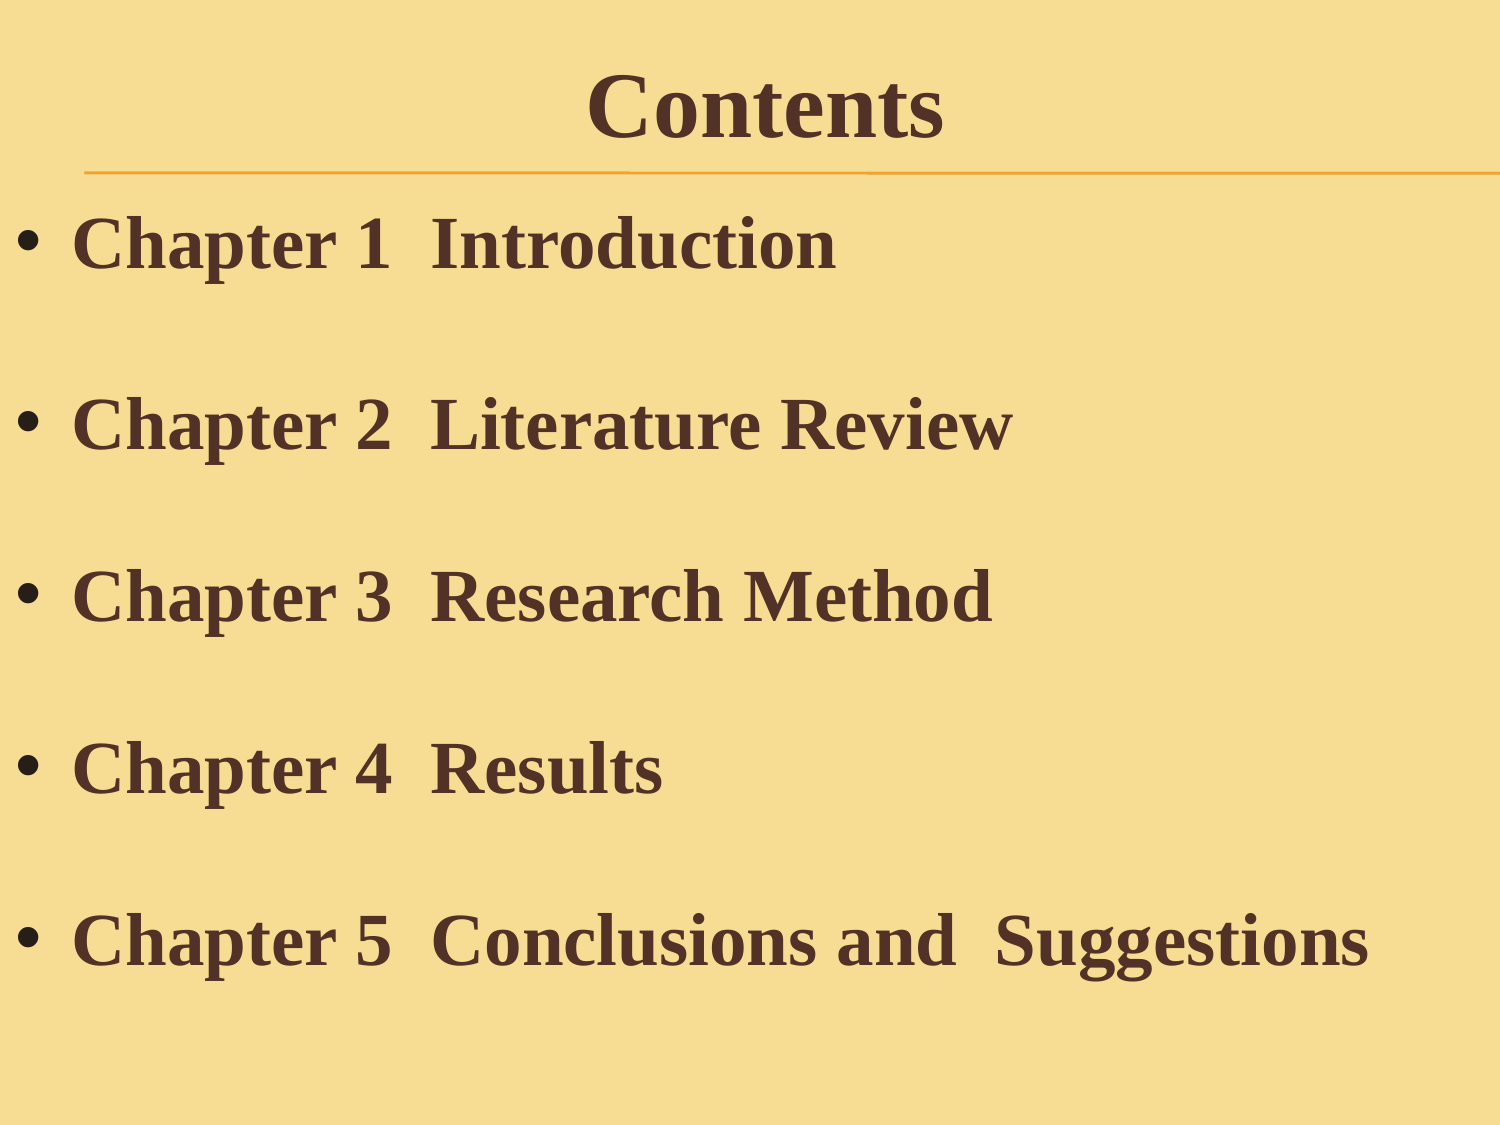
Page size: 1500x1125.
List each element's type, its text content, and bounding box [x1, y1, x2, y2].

title Contents [53, 30, 1479, 169]
list Chapter 1 Introduction Chapter 2 Literature Review Chapter 3 Research Method Chapter 4 Results Chapter 5 Conclusions and Suggestions [0, 196, 1500, 1106]
